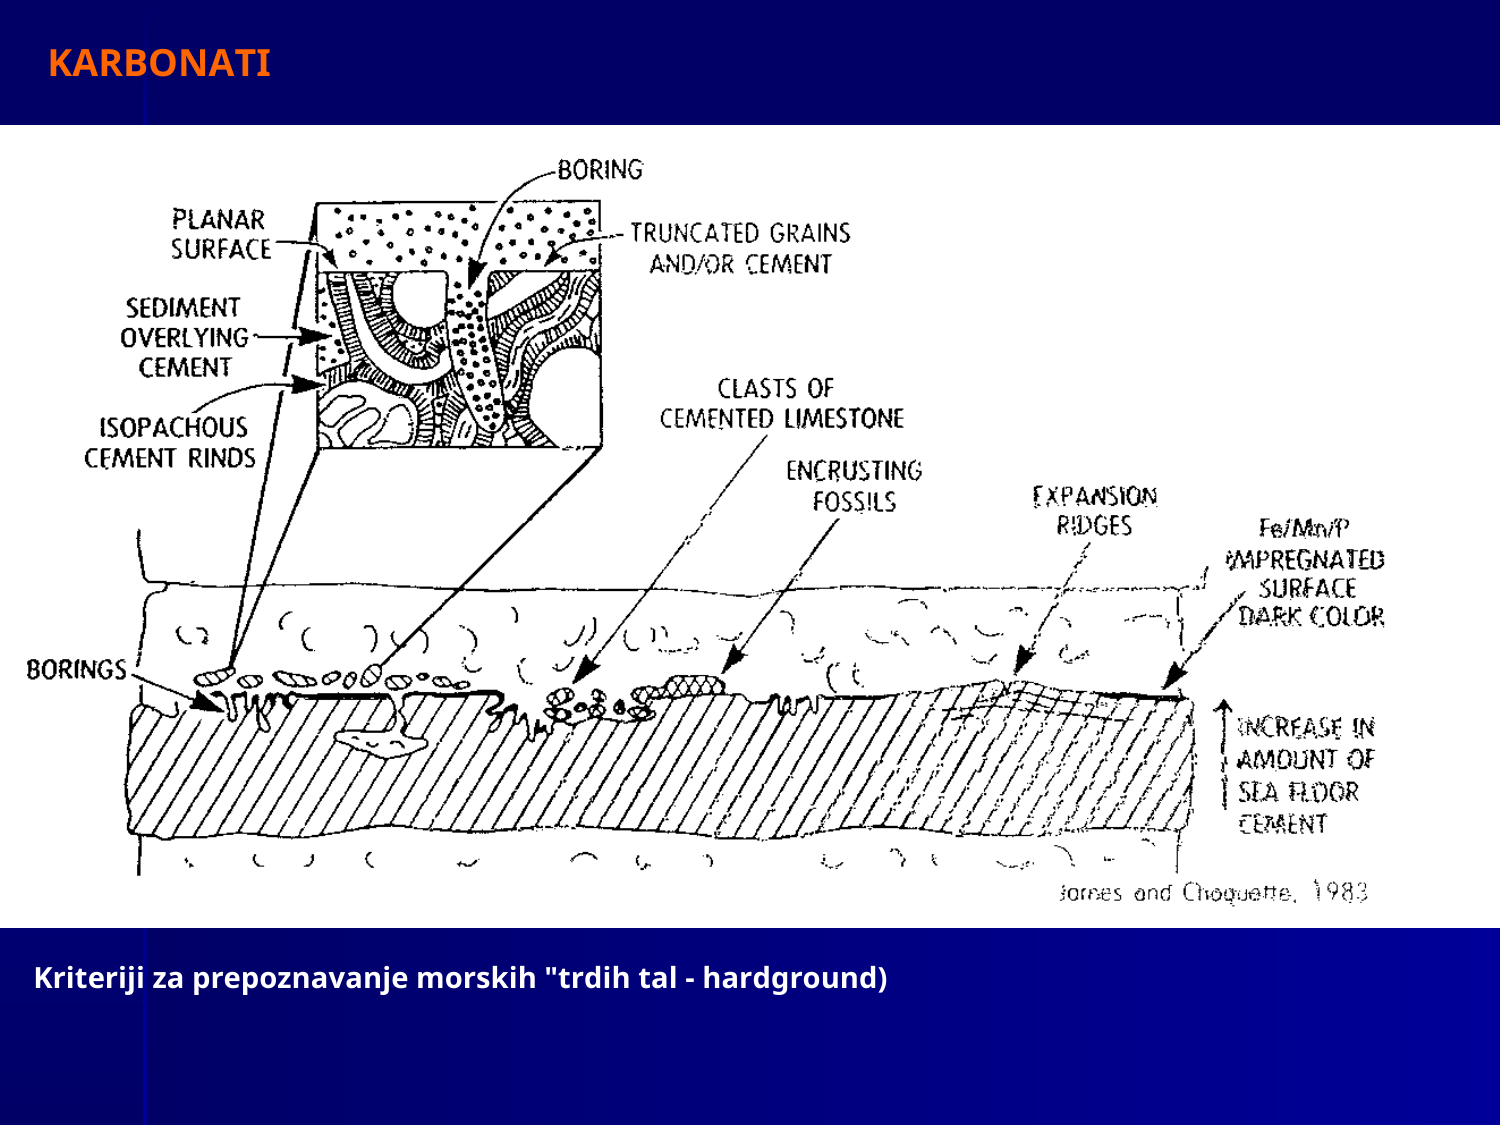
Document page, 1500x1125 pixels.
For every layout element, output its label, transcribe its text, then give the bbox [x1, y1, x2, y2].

text_box KARBONATI [32, 30, 286, 92]
picture [0, 125, 1500, 928]
text_box Kriteriji za prepoznavanje morskih "trdih tal - hardground) [18, 951, 904, 1002]
